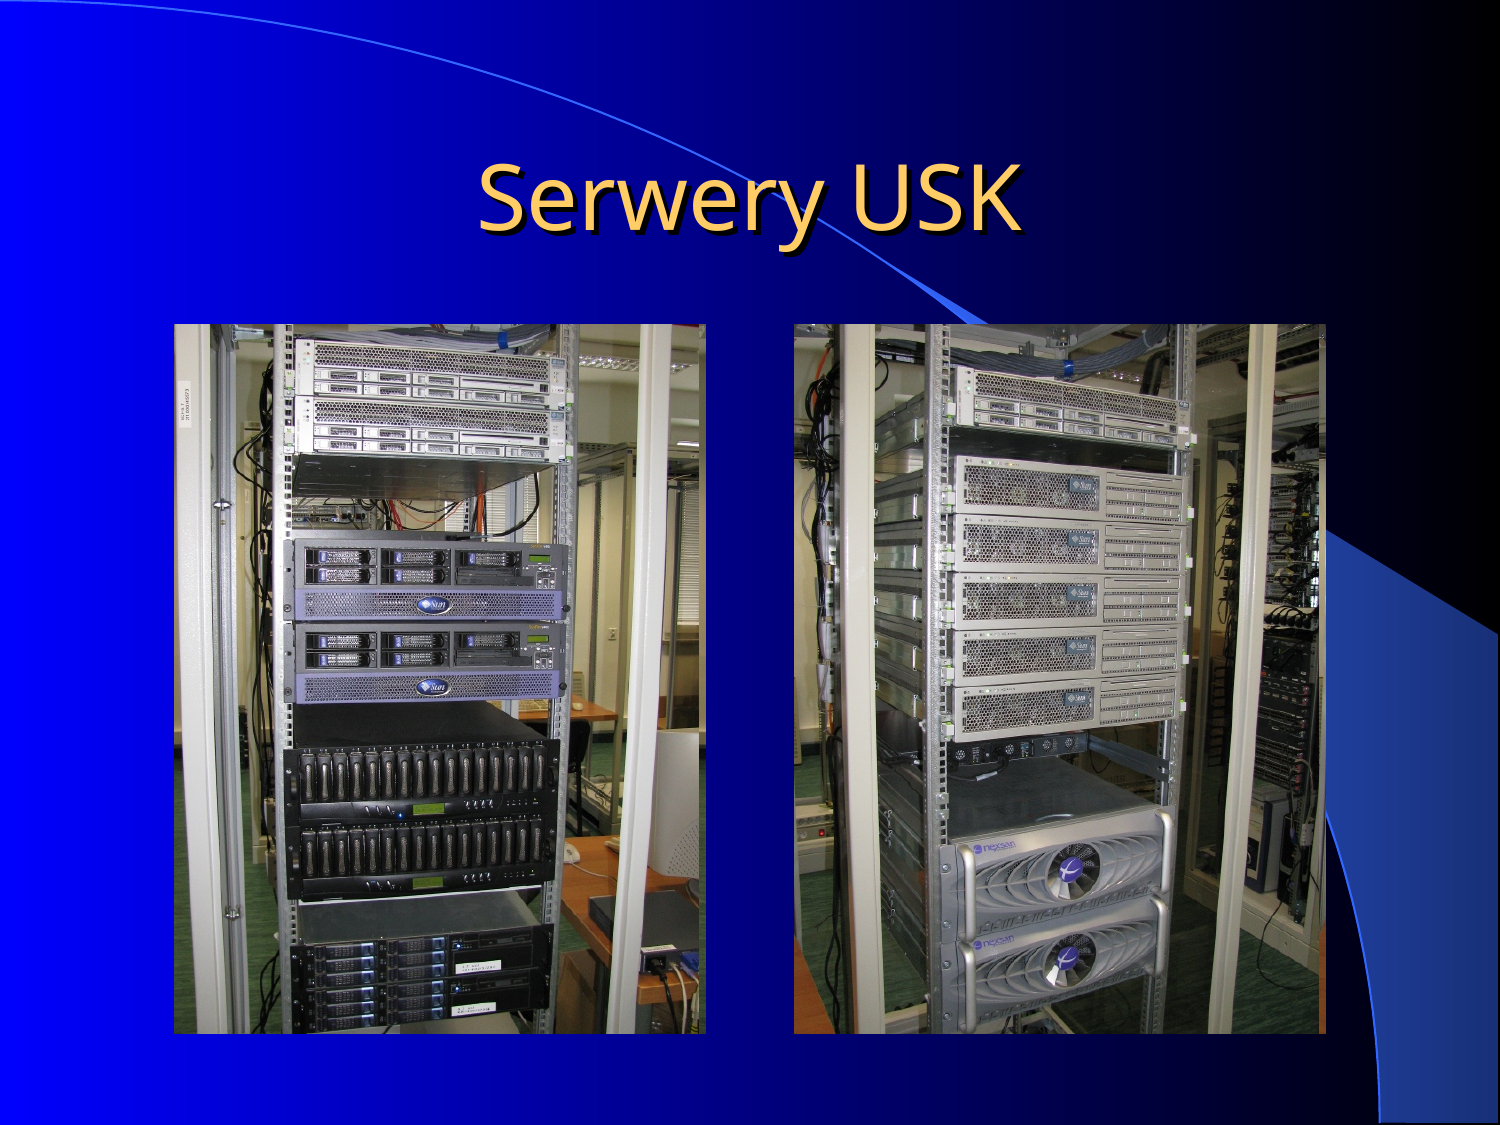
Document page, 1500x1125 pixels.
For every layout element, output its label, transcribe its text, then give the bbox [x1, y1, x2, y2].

picture [794, 324, 1326, 1034]
picture [174, 324, 706, 1034]
title Serwery USK [112, 68, 1387, 320]
